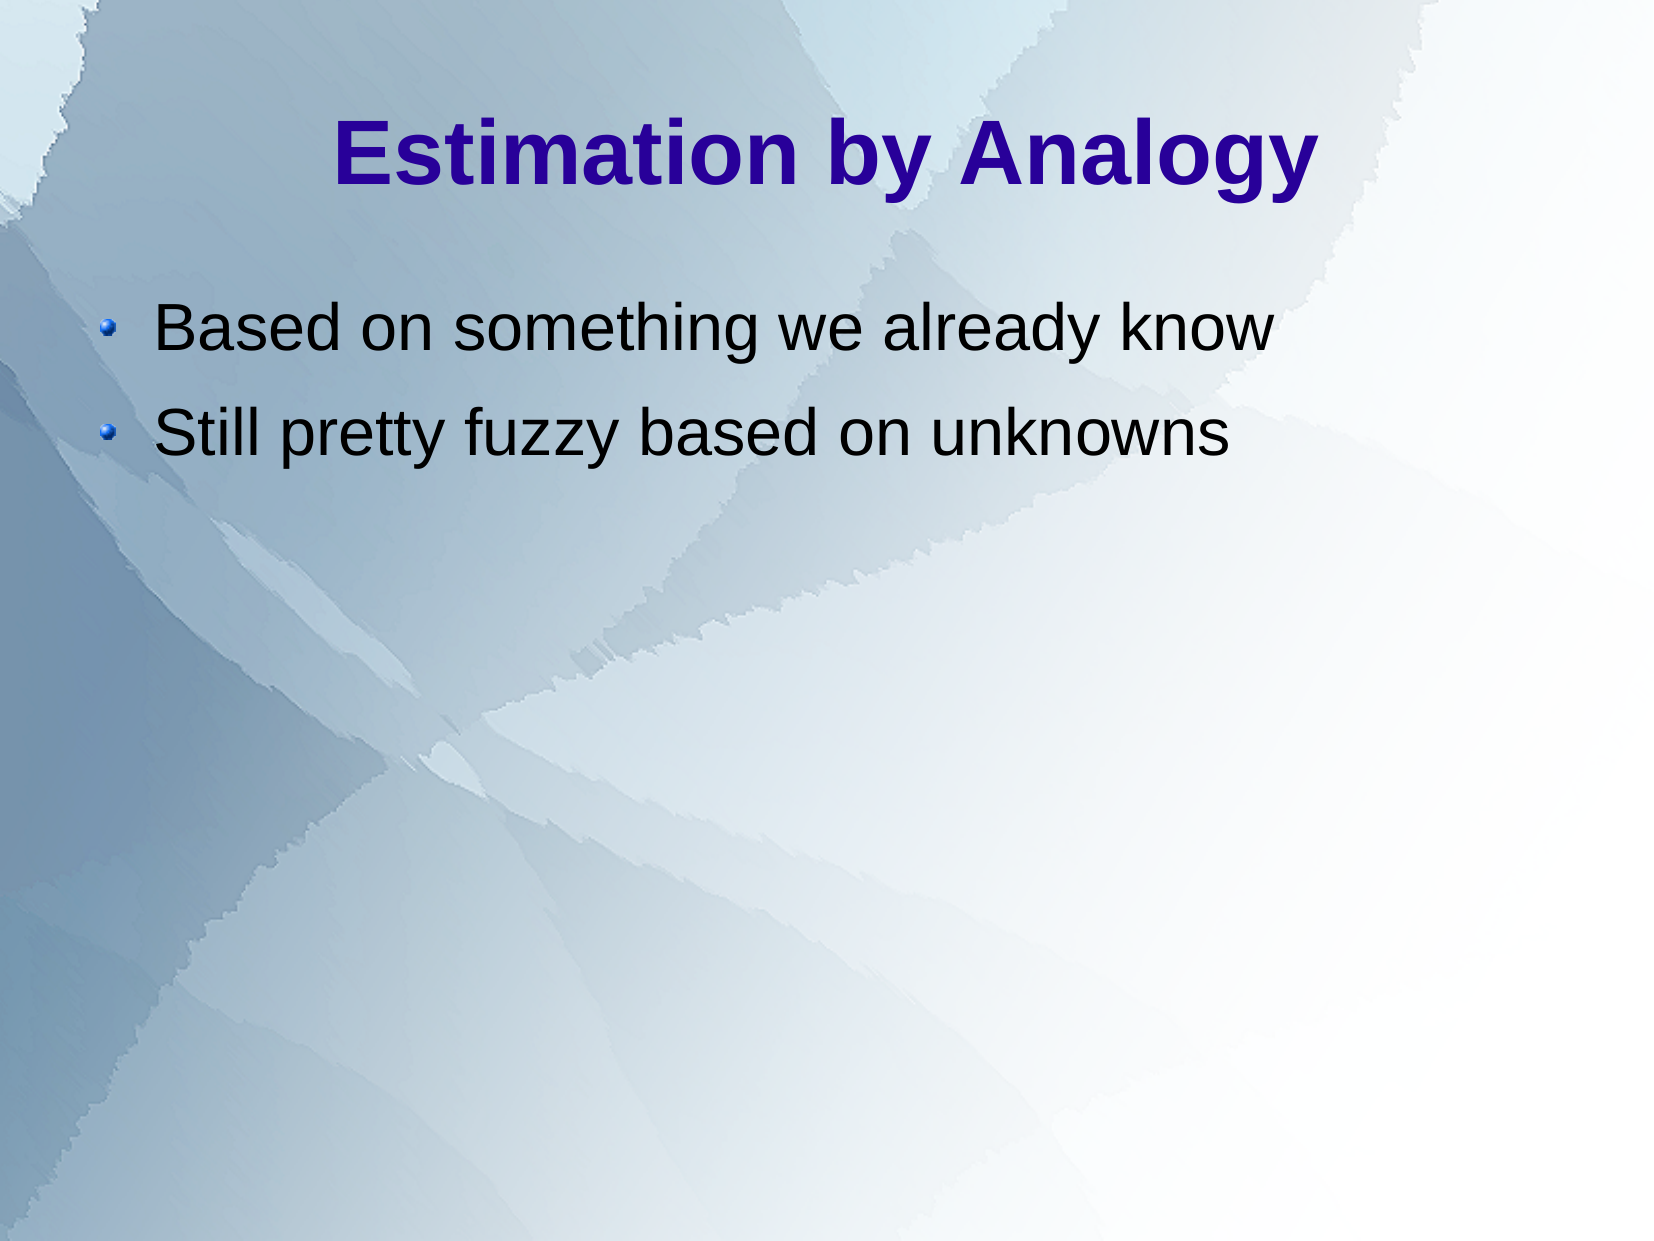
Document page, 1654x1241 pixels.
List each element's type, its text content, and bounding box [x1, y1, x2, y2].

list Based on something we already know Still pretty fuzzy based on unknowns [82, 290, 1571, 1094]
title Estimation by Analogy [82, 56, 1571, 250]
picture [0, 0, 1654, 1241]
